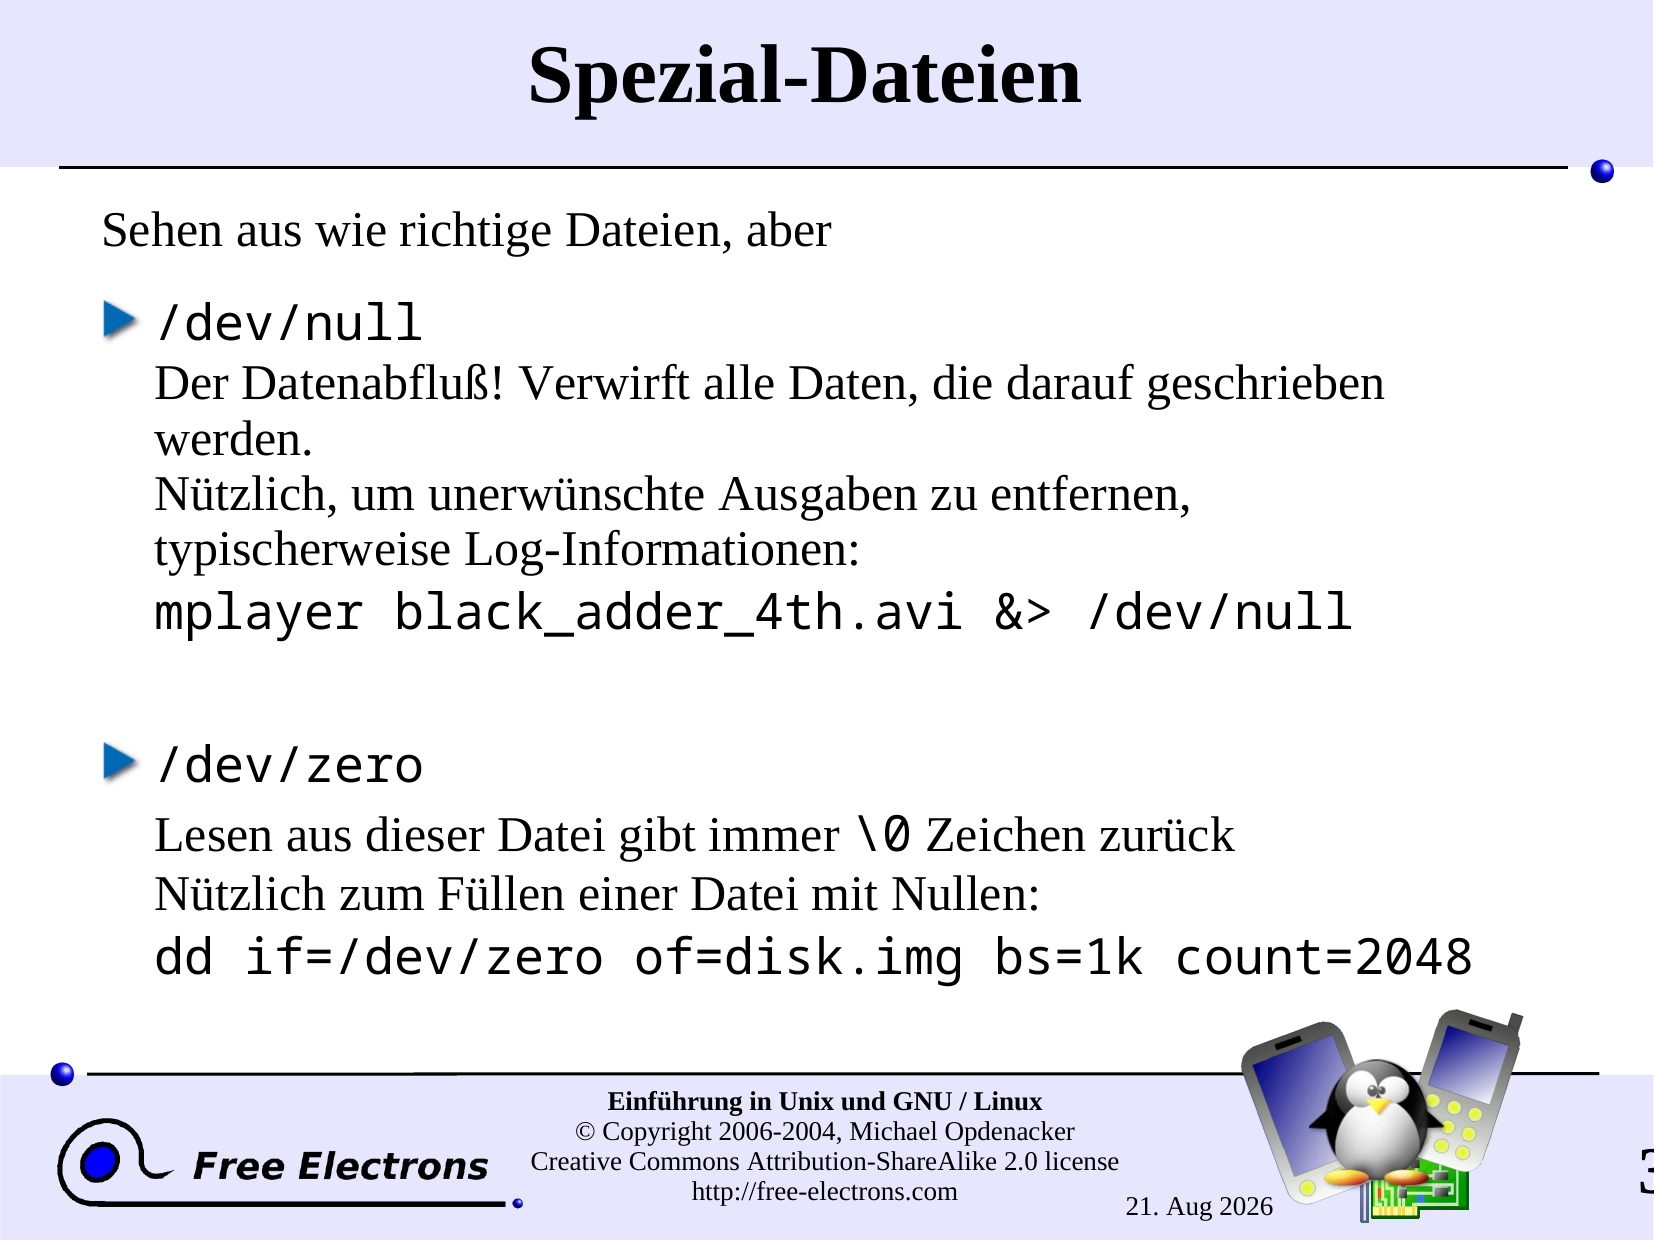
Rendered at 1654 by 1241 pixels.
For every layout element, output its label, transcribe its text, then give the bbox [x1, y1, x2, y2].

list Sehen aus wie richtige Dateien, aber /dev/null Der Datenabfluß! Verwirft alle Daten, die darauf geschrieben werden. Nützlich, um unerwünschte Ausgaben zu entfernen, typischerweise Log-Informationen: mplayer black_adder_4th.avi &> /dev/null /dev/zero Lesen aus dieser Datei gibt immer \0 Zeichen zurück Nützlich zum Füllen einer Datei mit Nullen: dd if=/dev/zero of=disk.img bs=1k count=2048 [83, 202, 1496, 1052]
picture [1226, 1000, 1538, 1241]
picture [50, 1107, 527, 1216]
title Spezial-Dateien [60, 28, 1551, 121]
